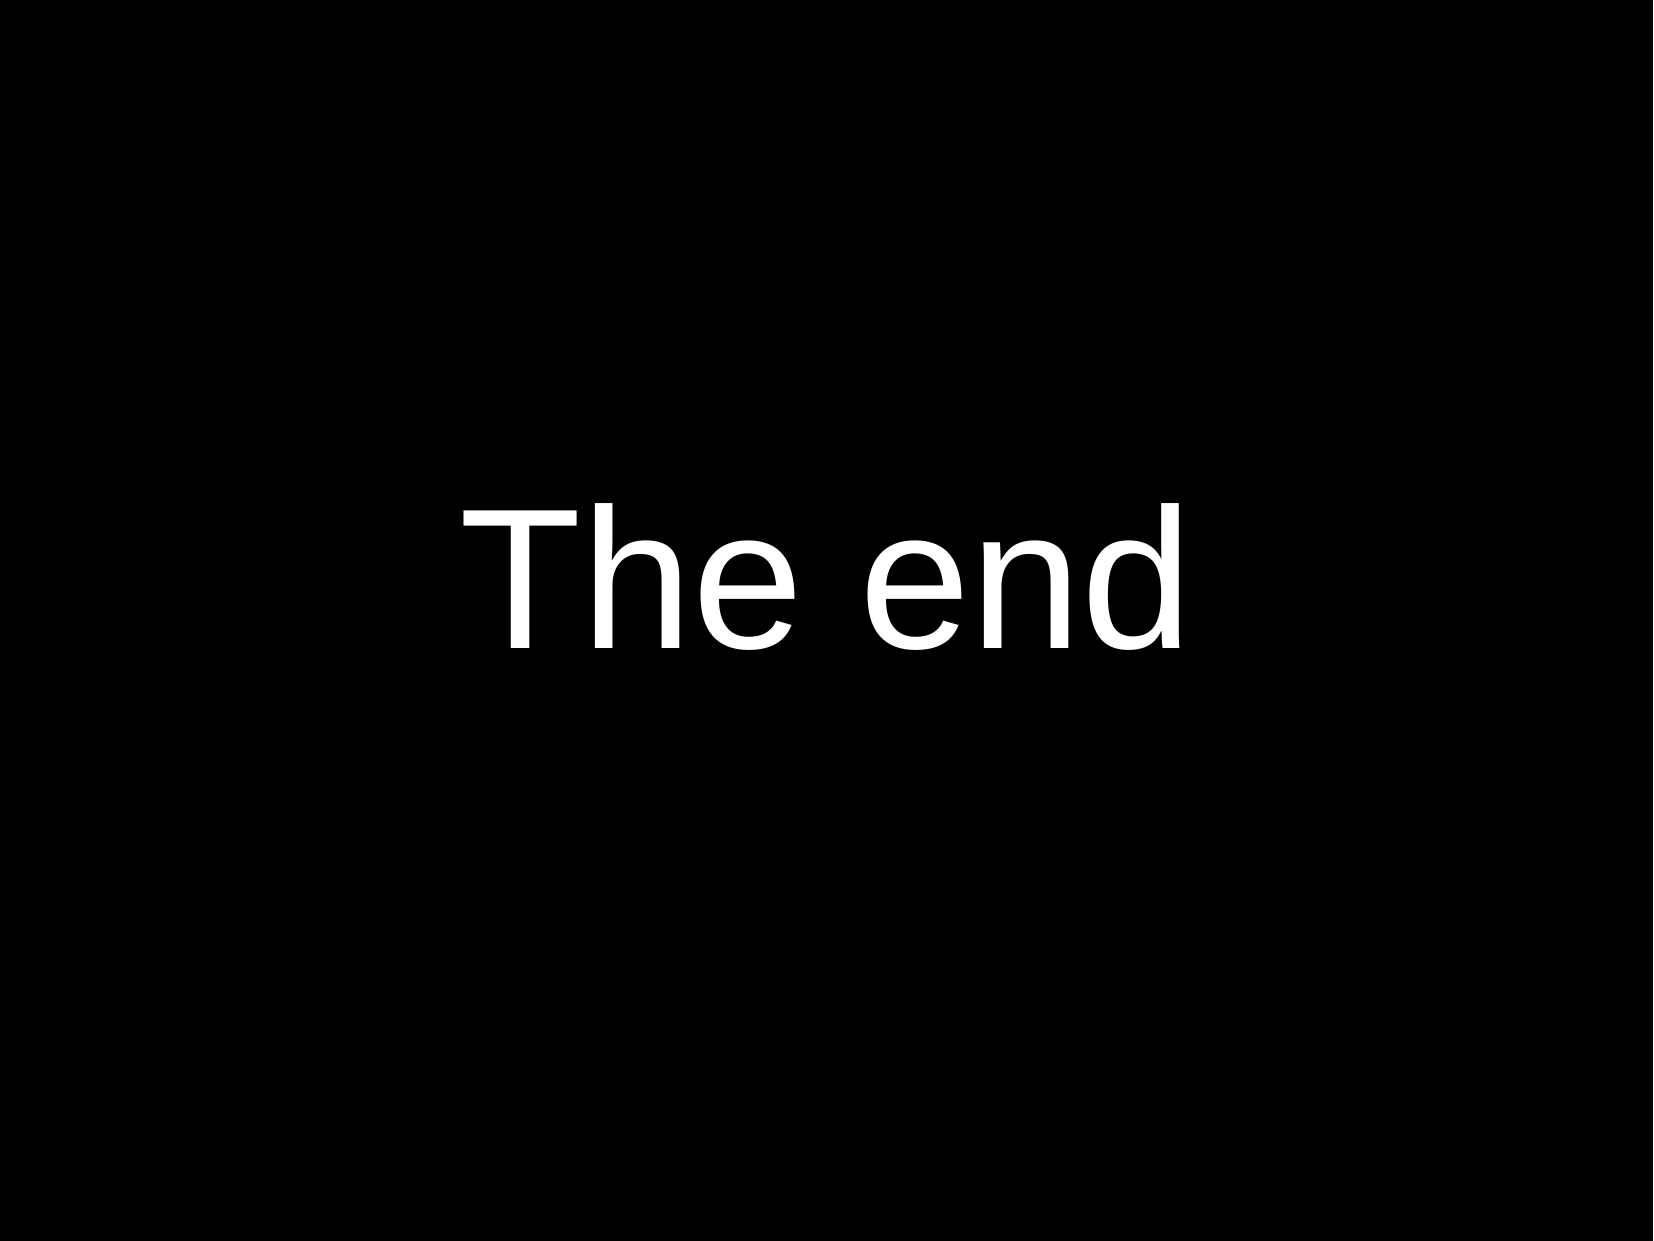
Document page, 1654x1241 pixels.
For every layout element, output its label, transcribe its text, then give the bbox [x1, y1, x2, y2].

text_box The end [82, 49, 1571, 1109]
